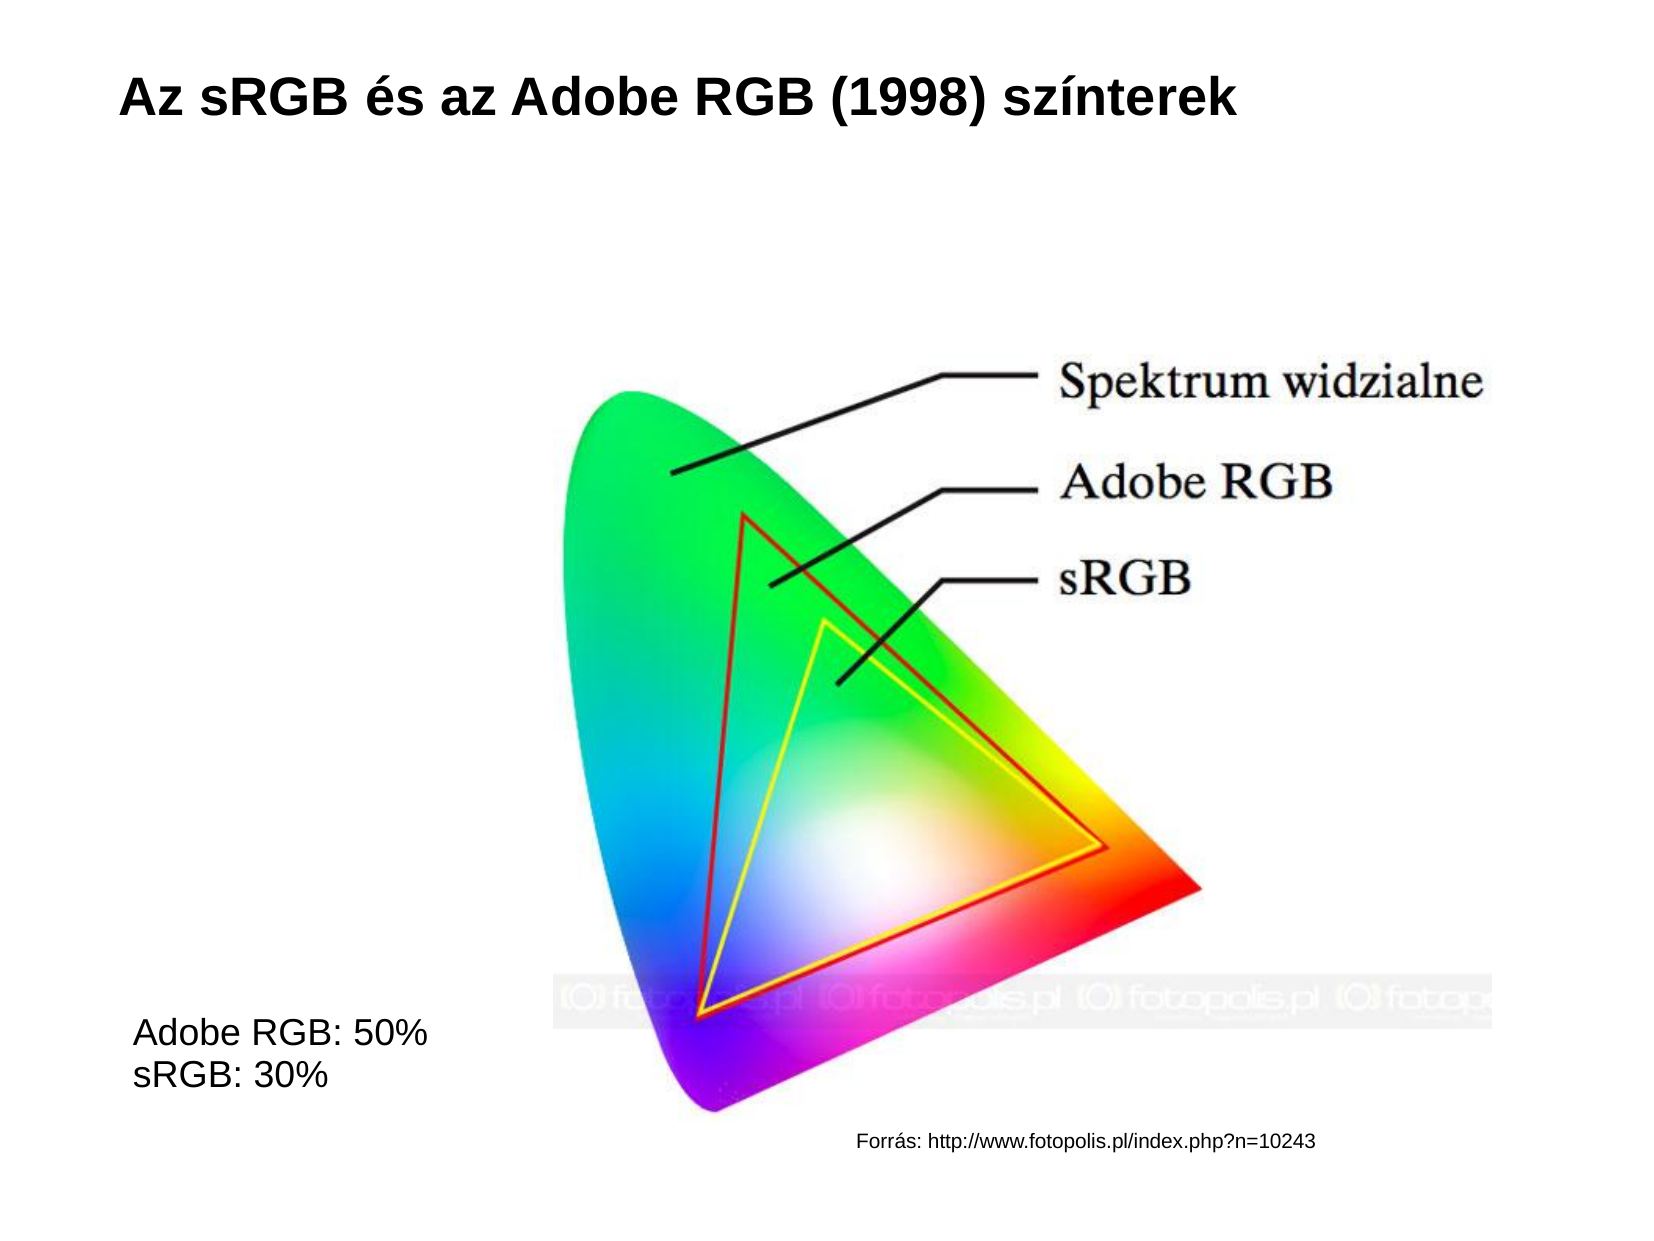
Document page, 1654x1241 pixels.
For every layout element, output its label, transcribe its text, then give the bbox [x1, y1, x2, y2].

text_box Adobe RGB: 50% sRGB: 30% [118, 1003, 444, 1103]
text_box Az sRGB és az Adobe RGB (1998) színterek [103, 59, 1254, 136]
text_box Forrás: http://www.fotopolis.pl/index.php?n=10243 [841, 1122, 1331, 1160]
picture [553, 354, 1492, 1124]
